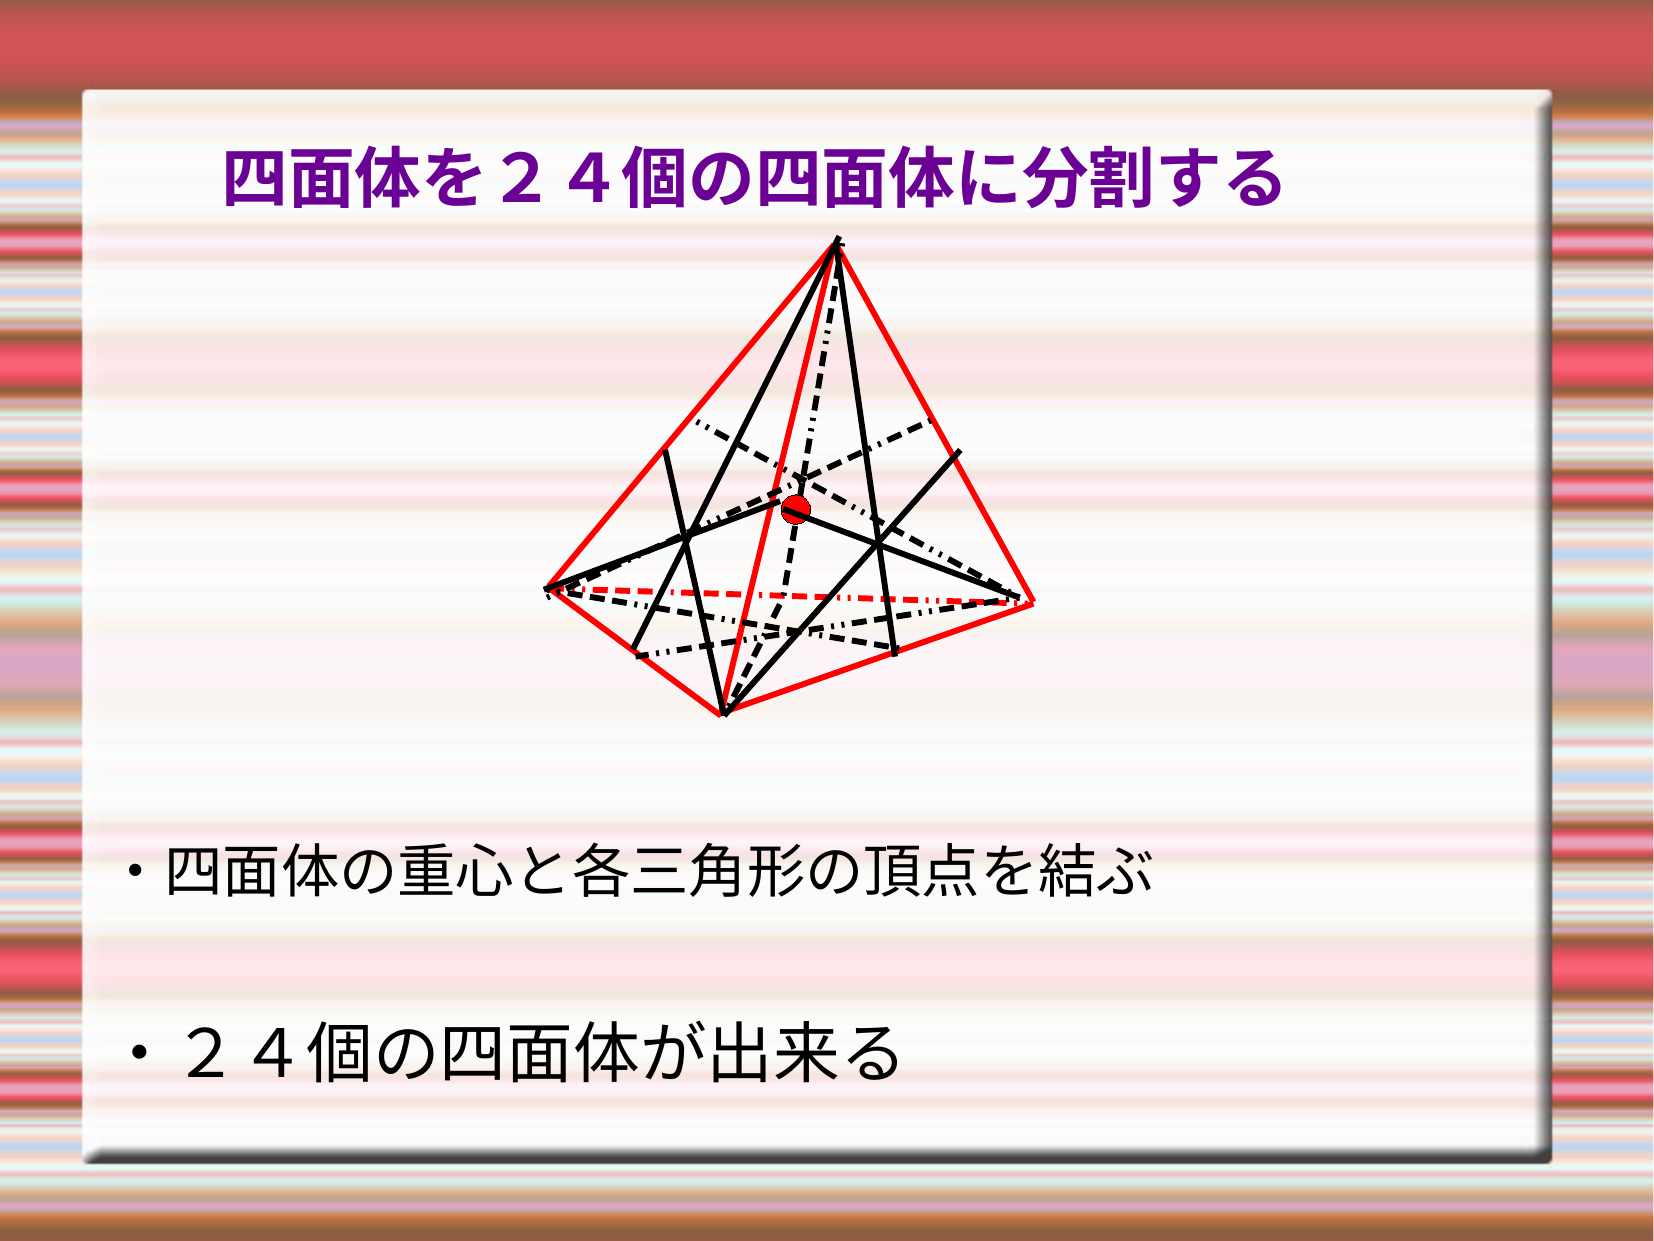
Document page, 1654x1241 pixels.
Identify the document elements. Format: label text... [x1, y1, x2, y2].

text_box ・四面体の重心と各三角形の頂点を結ぶ ・２４個の四面体が出来る [88, 814, 1506, 1123]
text_box 四面体を２４個の四面体に分割する [206, 118, 1329, 266]
picture [0, 0, 1654, 1241]
text_box [781, 494, 811, 525]
